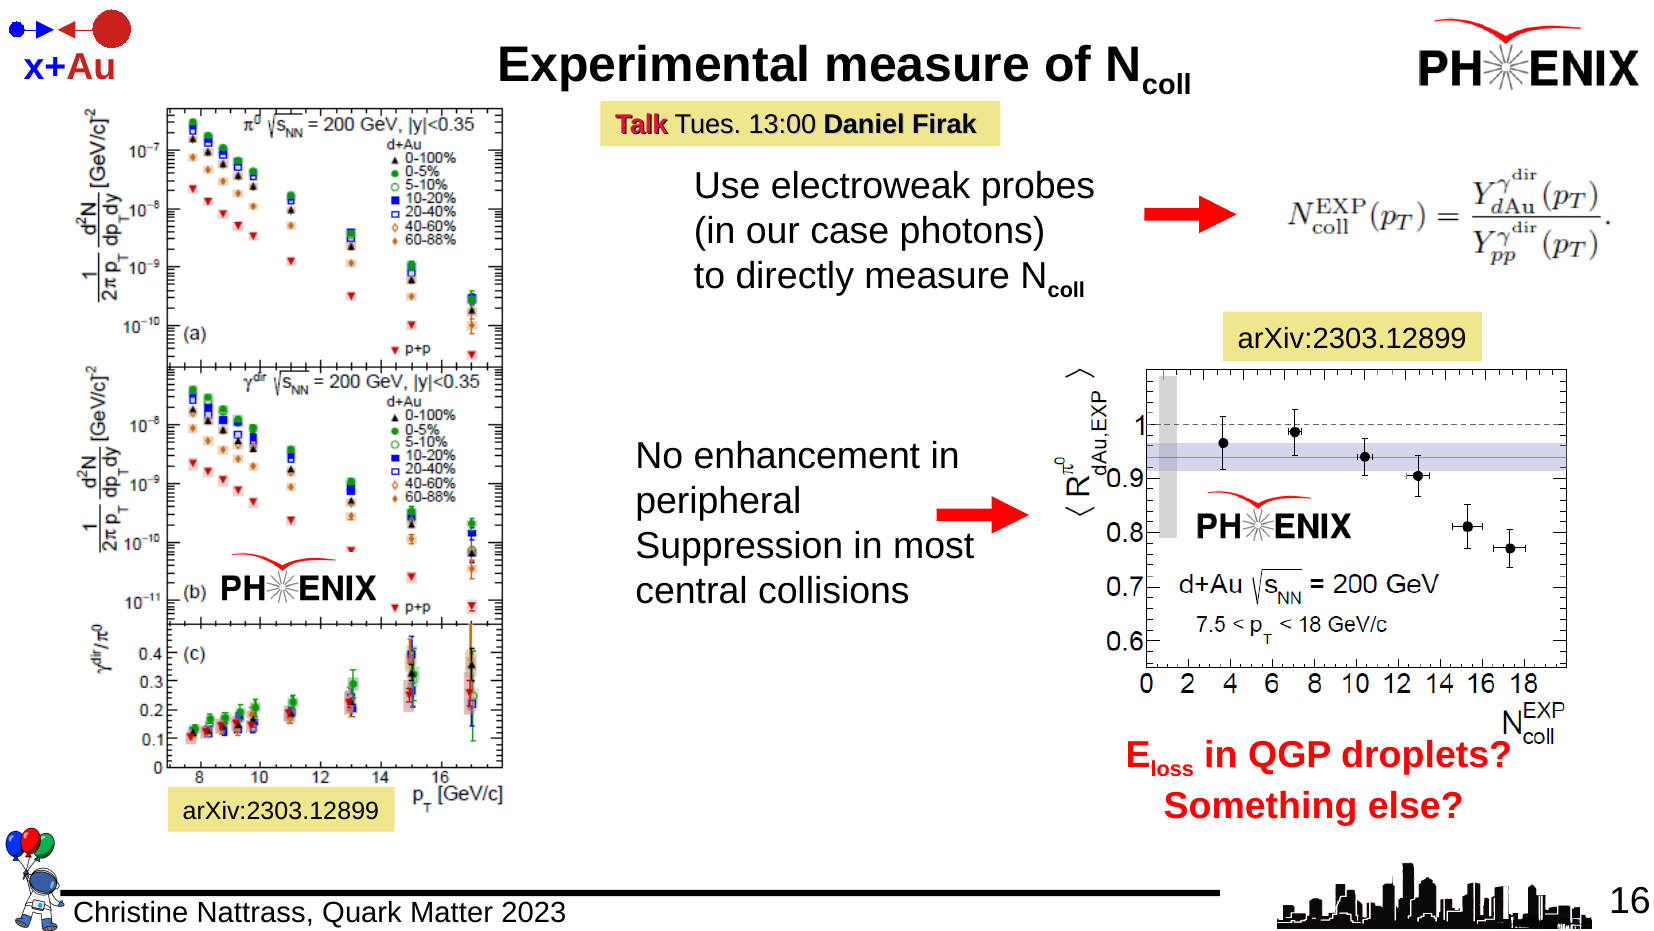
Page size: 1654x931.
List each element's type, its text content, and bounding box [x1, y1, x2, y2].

picture [0, 80, 526, 931]
text_box [9, 21, 25, 37]
text_box Use electroweak probes (in our case photons) to directly measure Ncoll [679, 153, 1111, 310]
picture [1419, 17, 1654, 131]
picture [1035, 338, 1592, 755]
text_box Eloss in QGP droplets? Something else? [1110, 722, 1528, 834]
text_box Experimental measure of Ncoll [482, 24, 1221, 108]
text_box arXiv:2303.12899 [168, 786, 395, 832]
picture [1277, 862, 1592, 929]
text_box [92, 9, 131, 37]
text_box x+Au [8, 37, 136, 95]
text_box No enhancement in peripheral Suppression in most central collisions [620, 423, 1000, 619]
text_box arXiv:2303.12899 [1223, 311, 1482, 362]
text_box Talk Tues. 13:00 Daniel Firak [600, 101, 1001, 147]
picture [1253, 139, 1628, 280]
